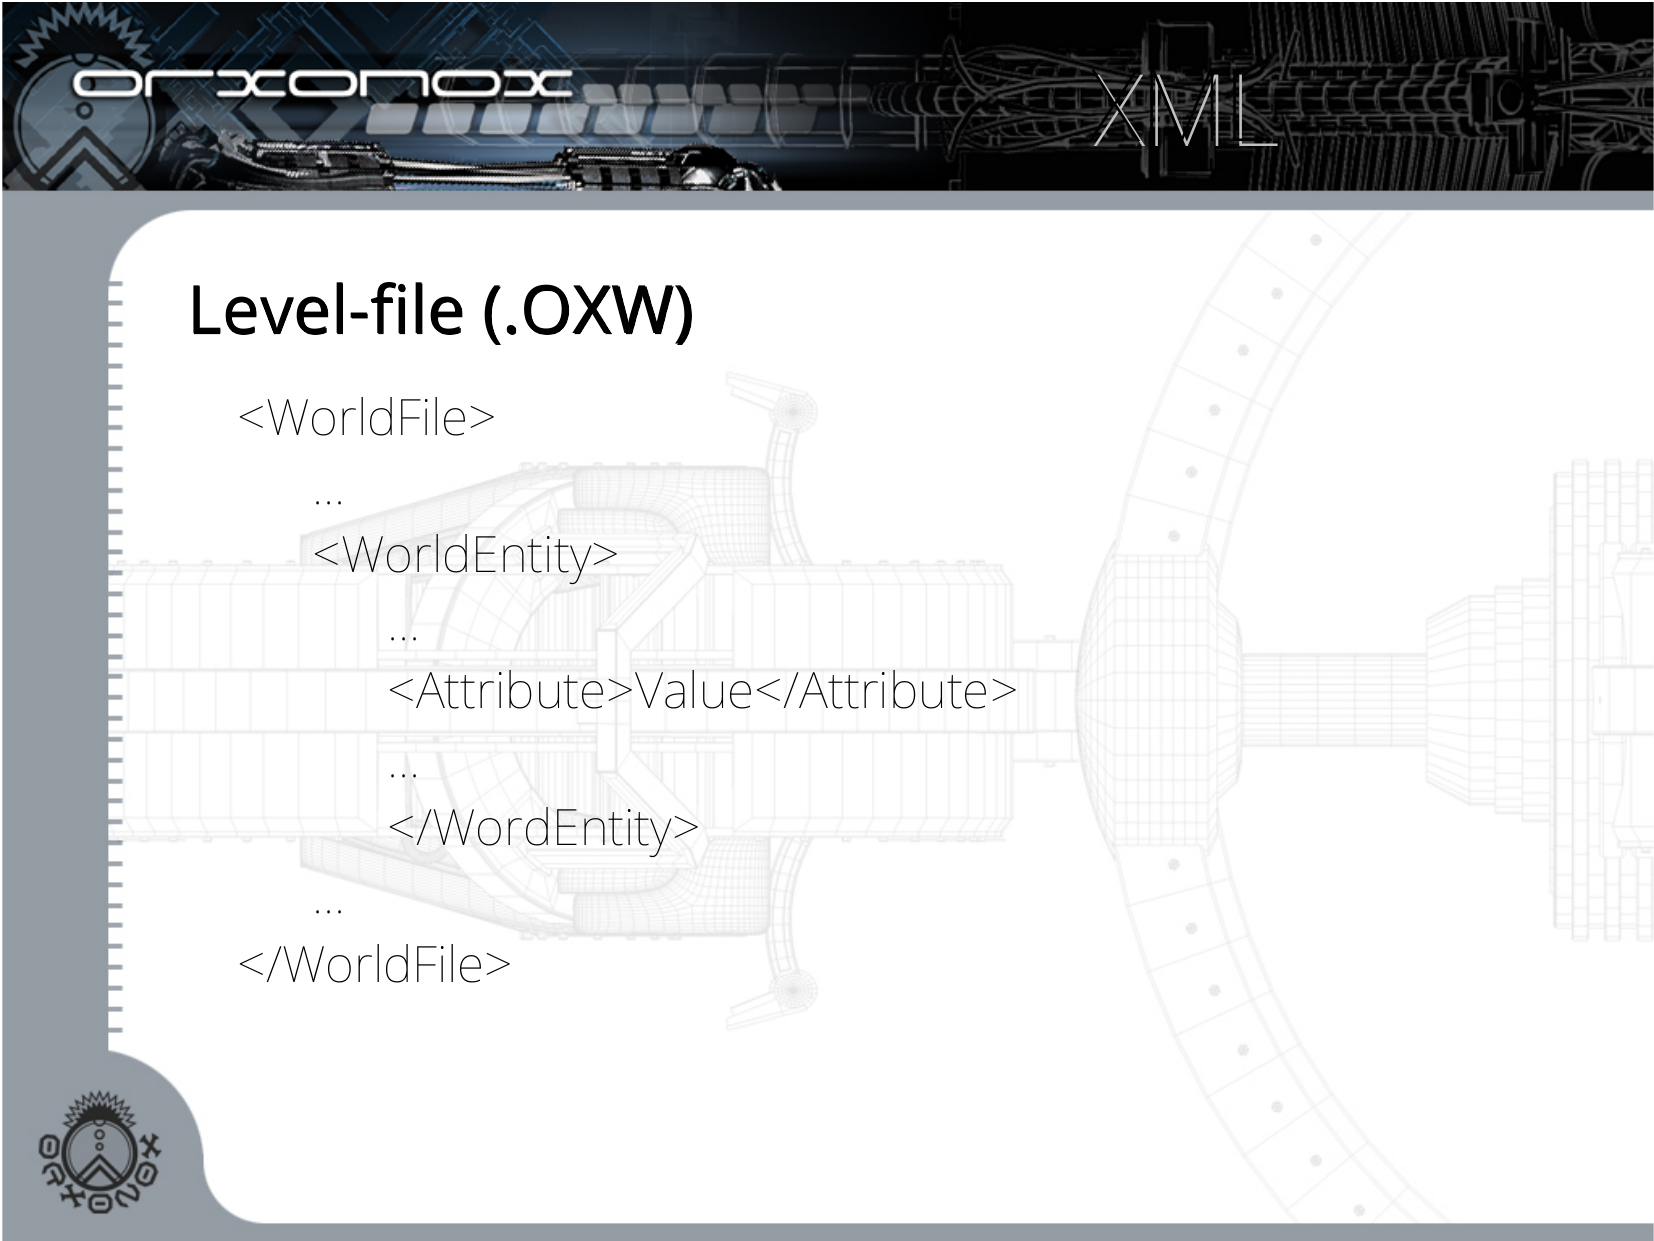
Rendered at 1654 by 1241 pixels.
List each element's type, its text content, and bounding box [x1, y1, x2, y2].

text_box XML [1038, 26, 1388, 151]
picture [2, 2, 1654, 1241]
text_box <WorldFile> ... <WorldEntity> ... <Attribute>Value</Attribute> ... </WordEntity> ... </WorldFile> [187, 375, 1251, 877]
text_box Level-file (.OXW) [187, 262, 1042, 331]
